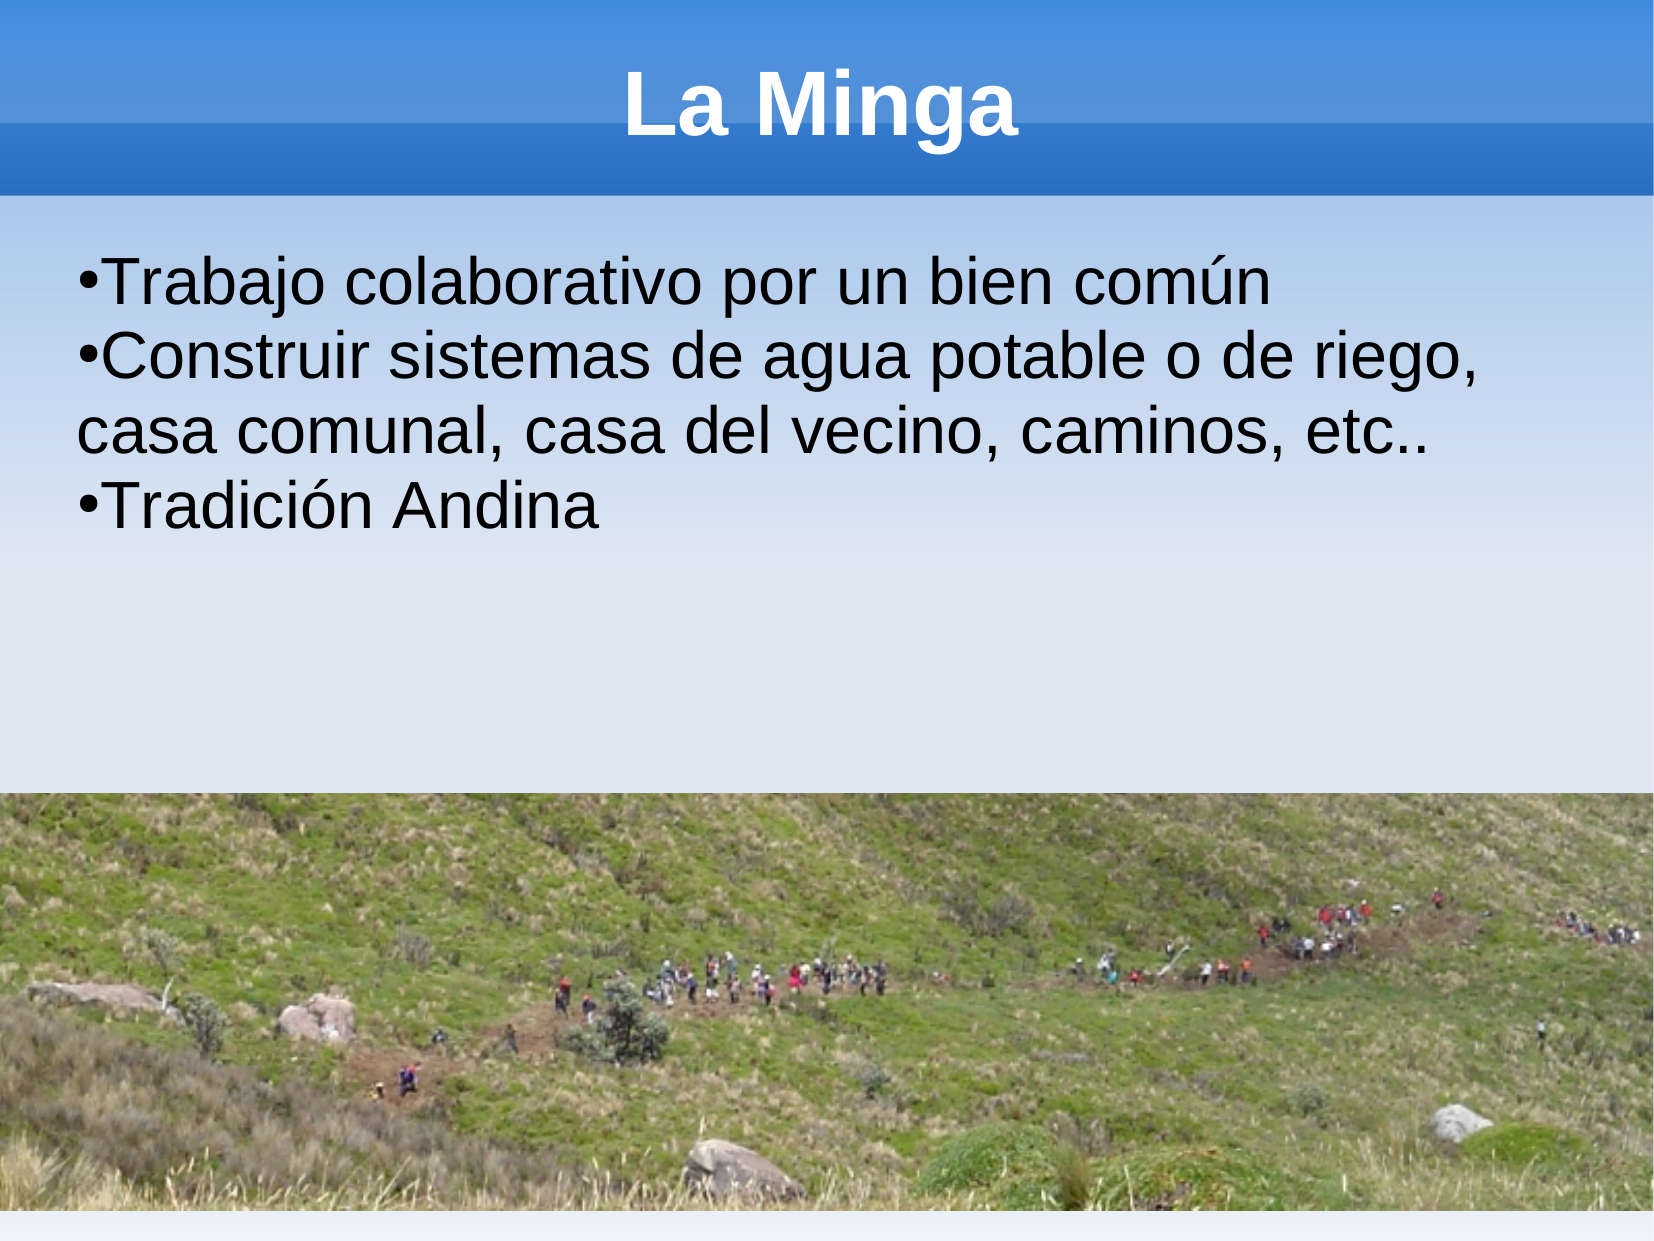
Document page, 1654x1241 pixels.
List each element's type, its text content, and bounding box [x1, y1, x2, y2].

title La Minga [76, 0, 1565, 206]
subtitle Trabajo colaborativo por un bien común Construir sistemas de agua potable o de riego, casa comunal, casa del vecino, caminos, etc.. Tradición Andina [76, 206, 1565, 655]
picture [0, 0, 1654, 1241]
